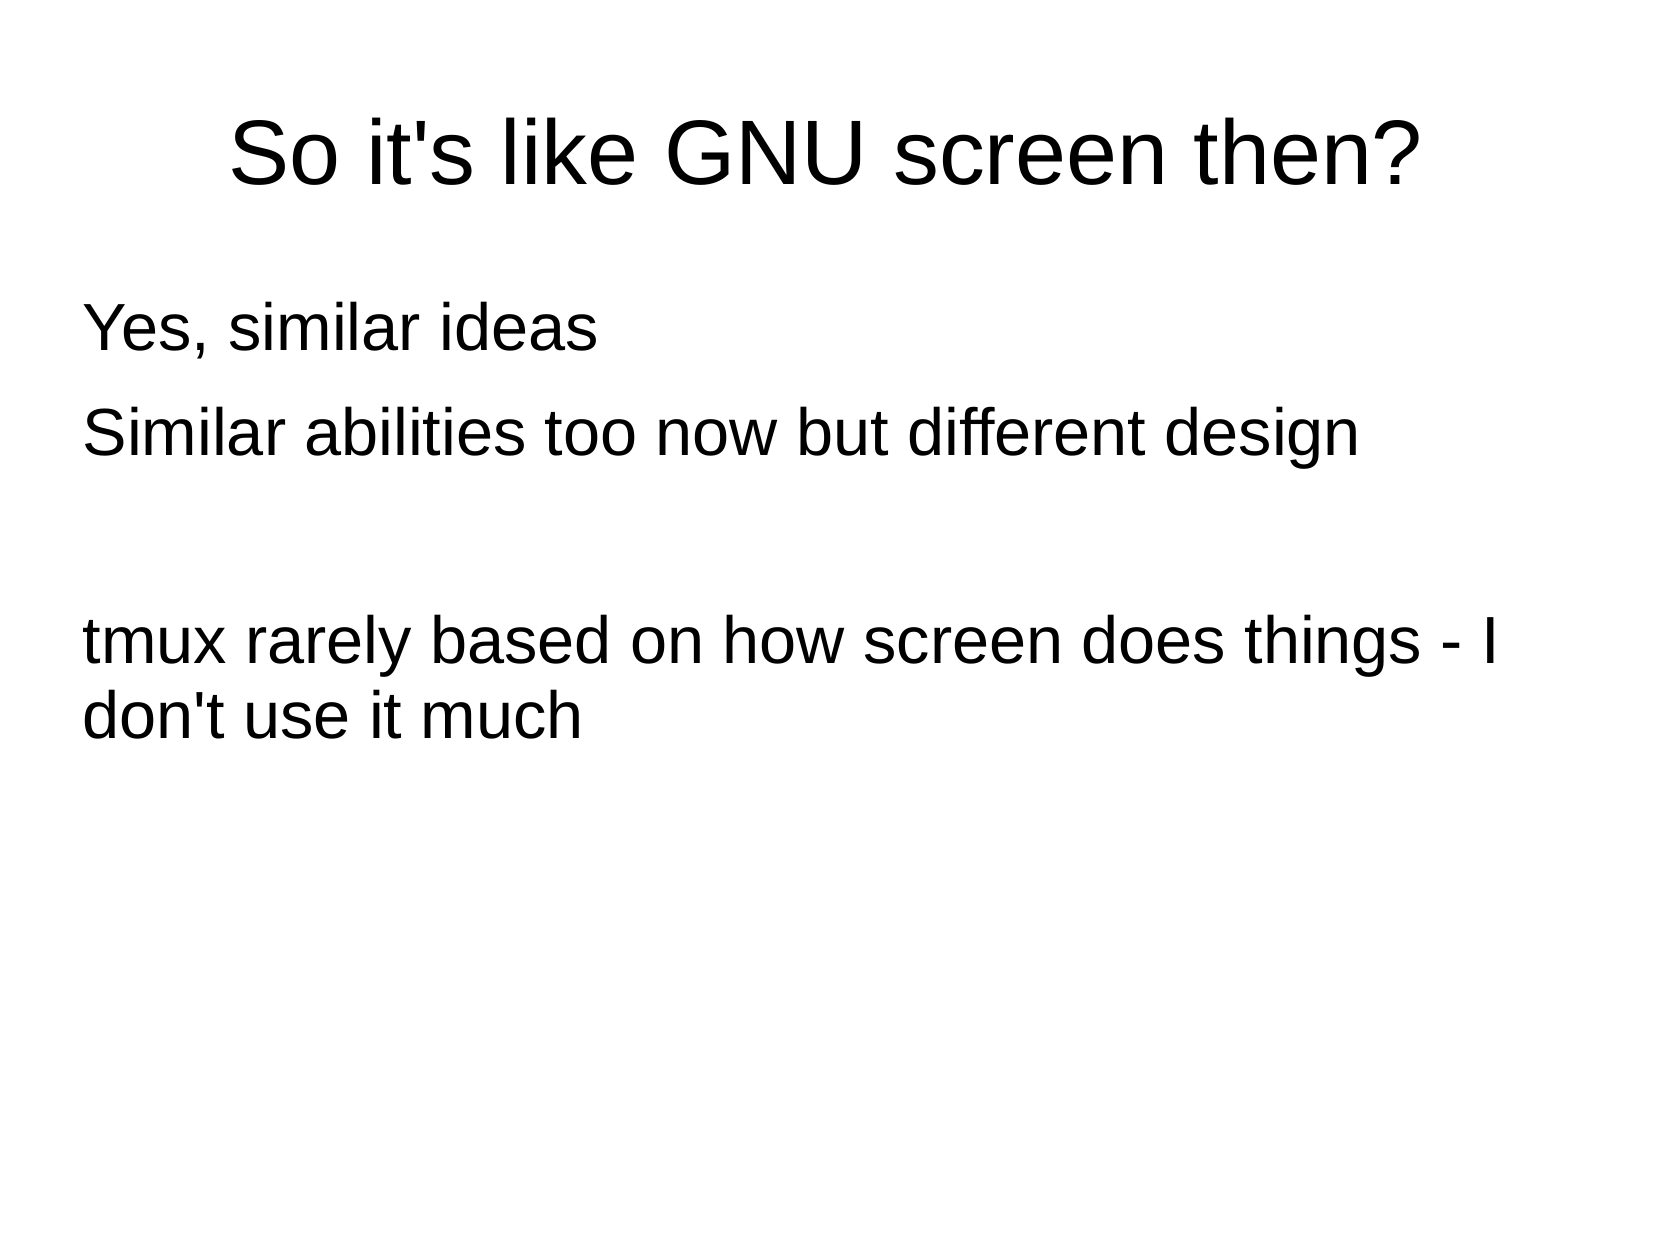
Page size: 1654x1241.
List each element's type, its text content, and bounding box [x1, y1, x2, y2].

list Yes, similar ideas Similar abilities too now but different design tmux rarely based on how screen does things - I don't use it much [82, 290, 1571, 1109]
title So it's like GNU screen then? [82, 49, 1571, 257]
